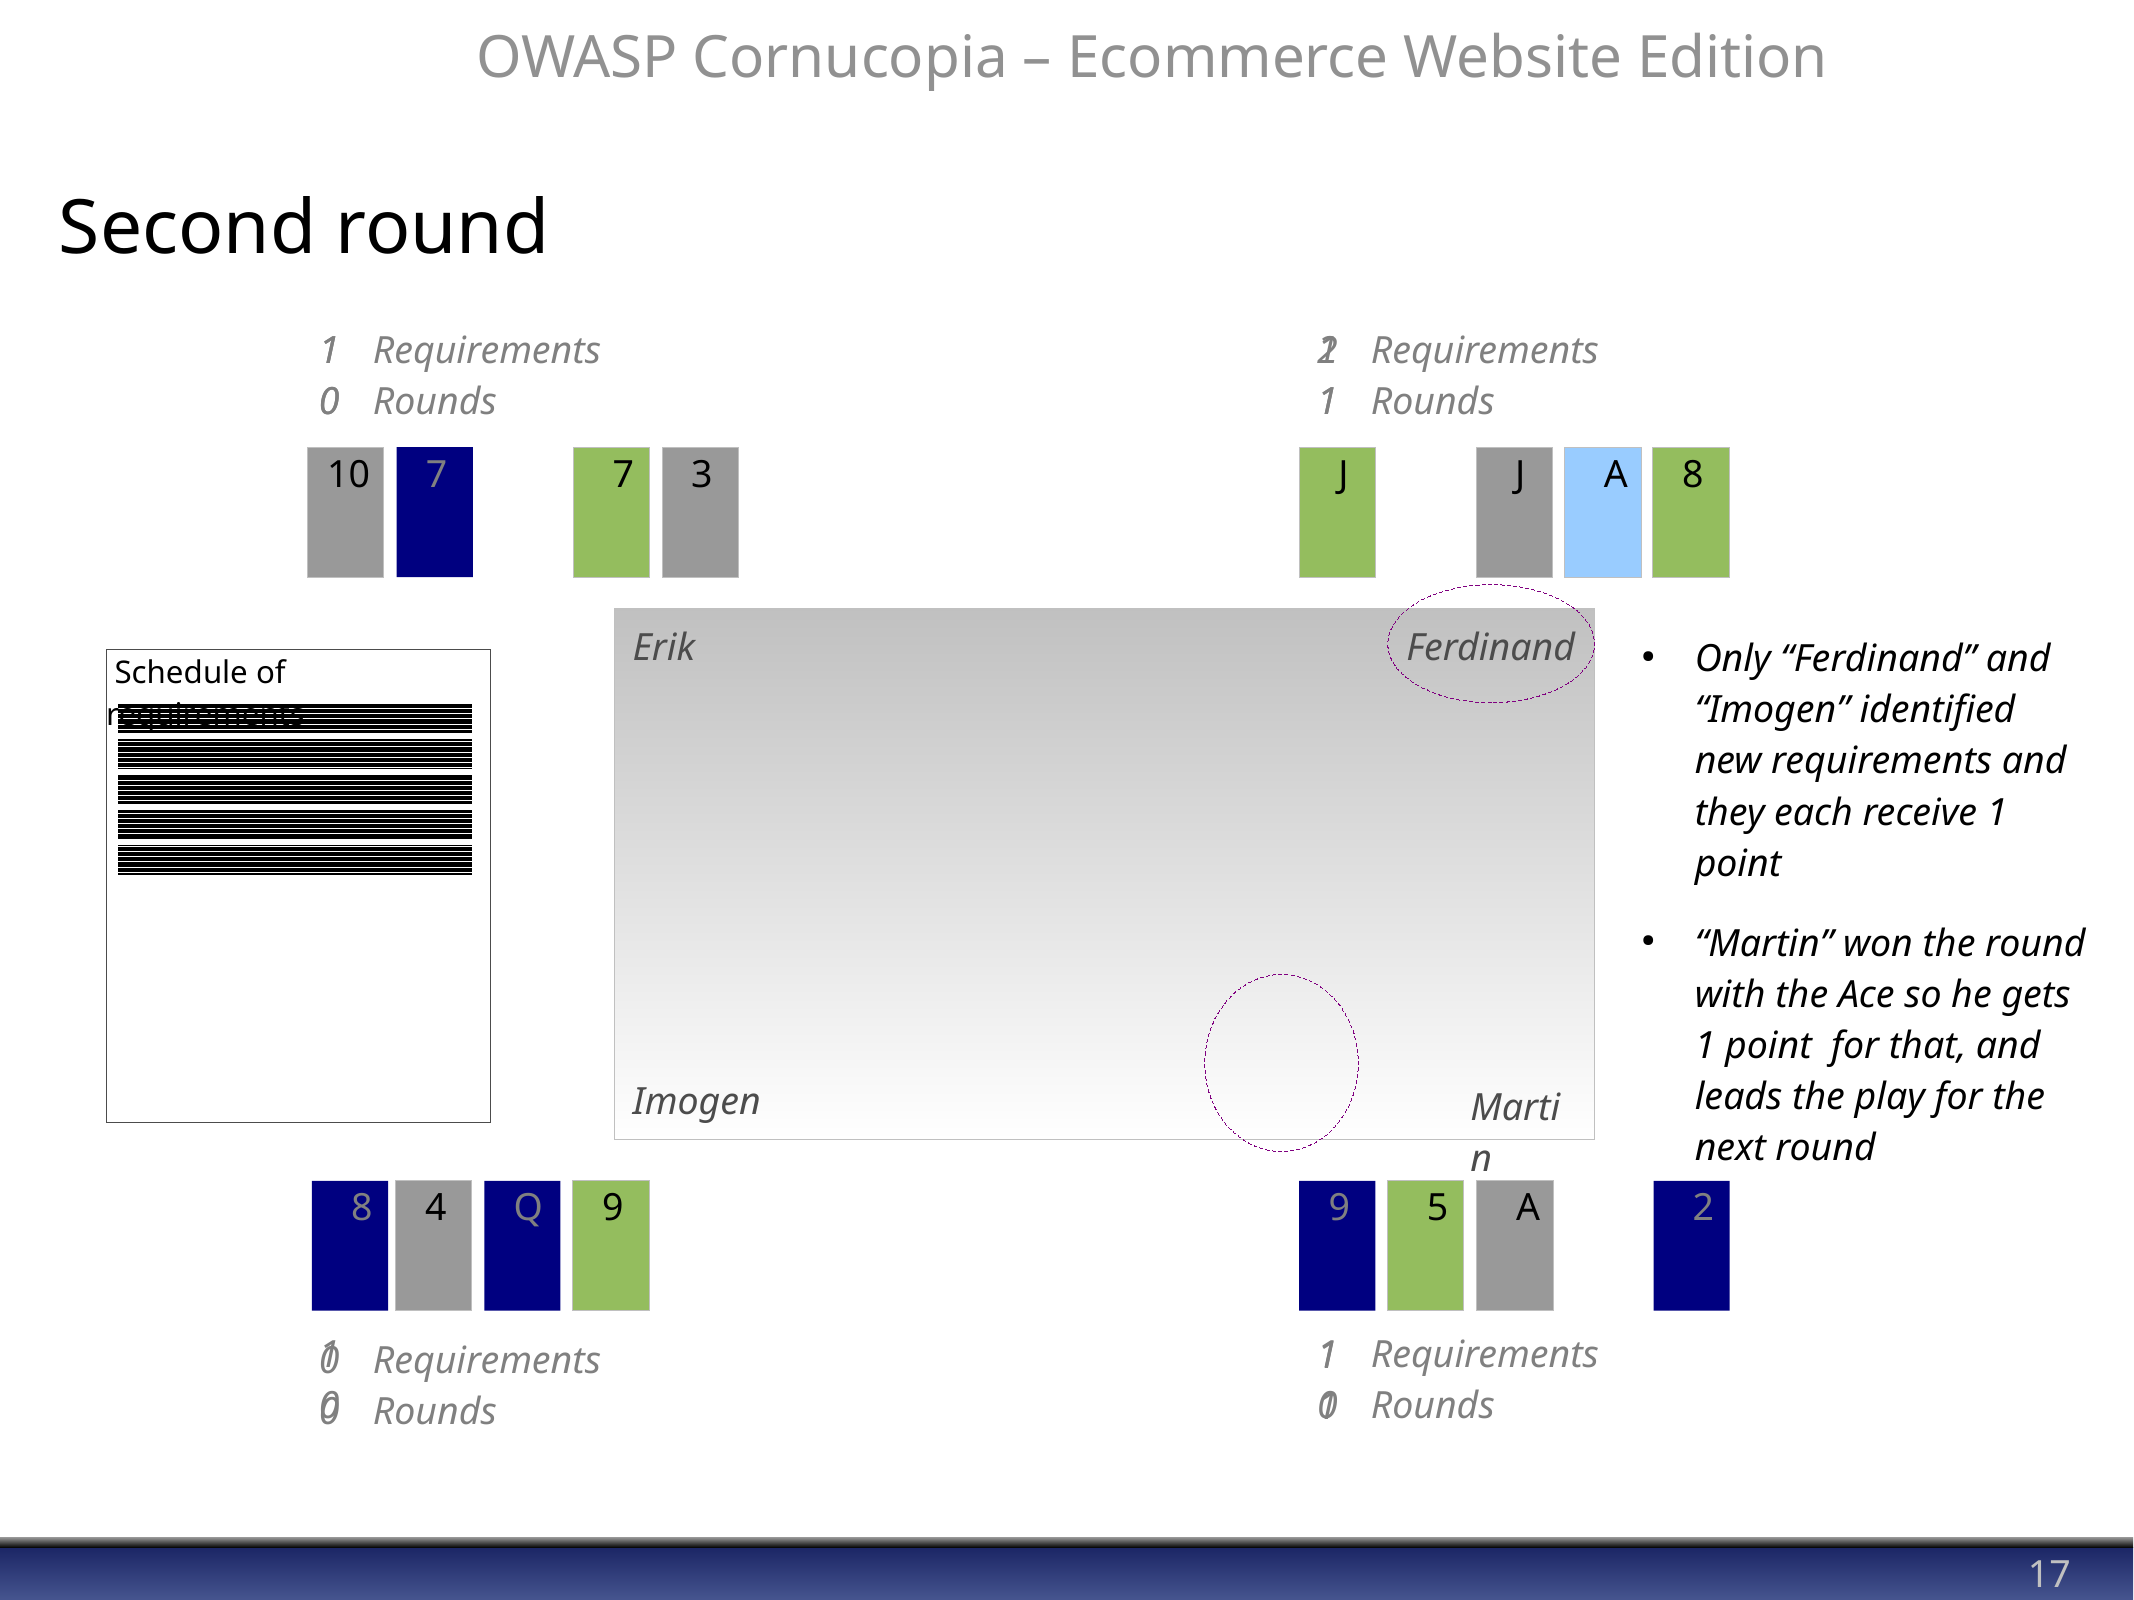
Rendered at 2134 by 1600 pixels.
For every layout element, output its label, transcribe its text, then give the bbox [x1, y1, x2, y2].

list Erik [632, 620, 739, 681]
list Schedule of requirements [106, 649, 491, 1123]
list 5 [1387, 1180, 1464, 1311]
list 2 [1653, 1182, 1730, 1311]
list 7 [573, 447, 650, 578]
list J [1476, 447, 1553, 578]
list 2 1 [1316, 323, 1376, 414]
list 7 [396, 447, 473, 578]
list [118, 738, 473, 768]
list Requirements Rounds [1388, 1327, 1654, 1418]
list 0 0 [318, 1418, 378, 1424]
list [614, 608, 1595, 1140]
list Requirements Rounds [1376, 323, 1654, 414]
list A [1564, 447, 1642, 578]
list Only “Ferdinand” and “Imogen” identified new requirements and they each receive 1 point “Martin” won the round with the Ace so he gets 1 point for that, and leads the play for the next round [1624, 631, 2093, 1182]
list 8 [311, 1180, 389, 1311]
list [118, 809, 473, 839]
list 9 [1299, 1180, 1376, 1311]
list 8 [1652, 447, 1730, 578]
list 10 [307, 447, 384, 578]
list Q [484, 1180, 561, 1311]
list J [1299, 447, 1376, 578]
list Requirements Rounds [378, 1333, 656, 1424]
list Imogen [632, 1074, 798, 1135]
title Second round [58, 124, 2126, 325]
list 1 0 [318, 323, 378, 414]
list 9 [572, 1180, 650, 1311]
list A [1476, 1180, 1554, 1311]
list 1 0 [318, 1327, 378, 1418]
list 1 1 [1316, 1328, 1388, 1419]
list [118, 702, 473, 733]
list Requirements Rounds [378, 323, 656, 414]
list 3 [662, 447, 739, 578]
list Ferdinand [1406, 620, 1607, 681]
list Martin [1470, 1080, 1576, 1141]
list [118, 844, 473, 875]
list 4 [395, 1180, 472, 1311]
list [118, 773, 473, 804]
